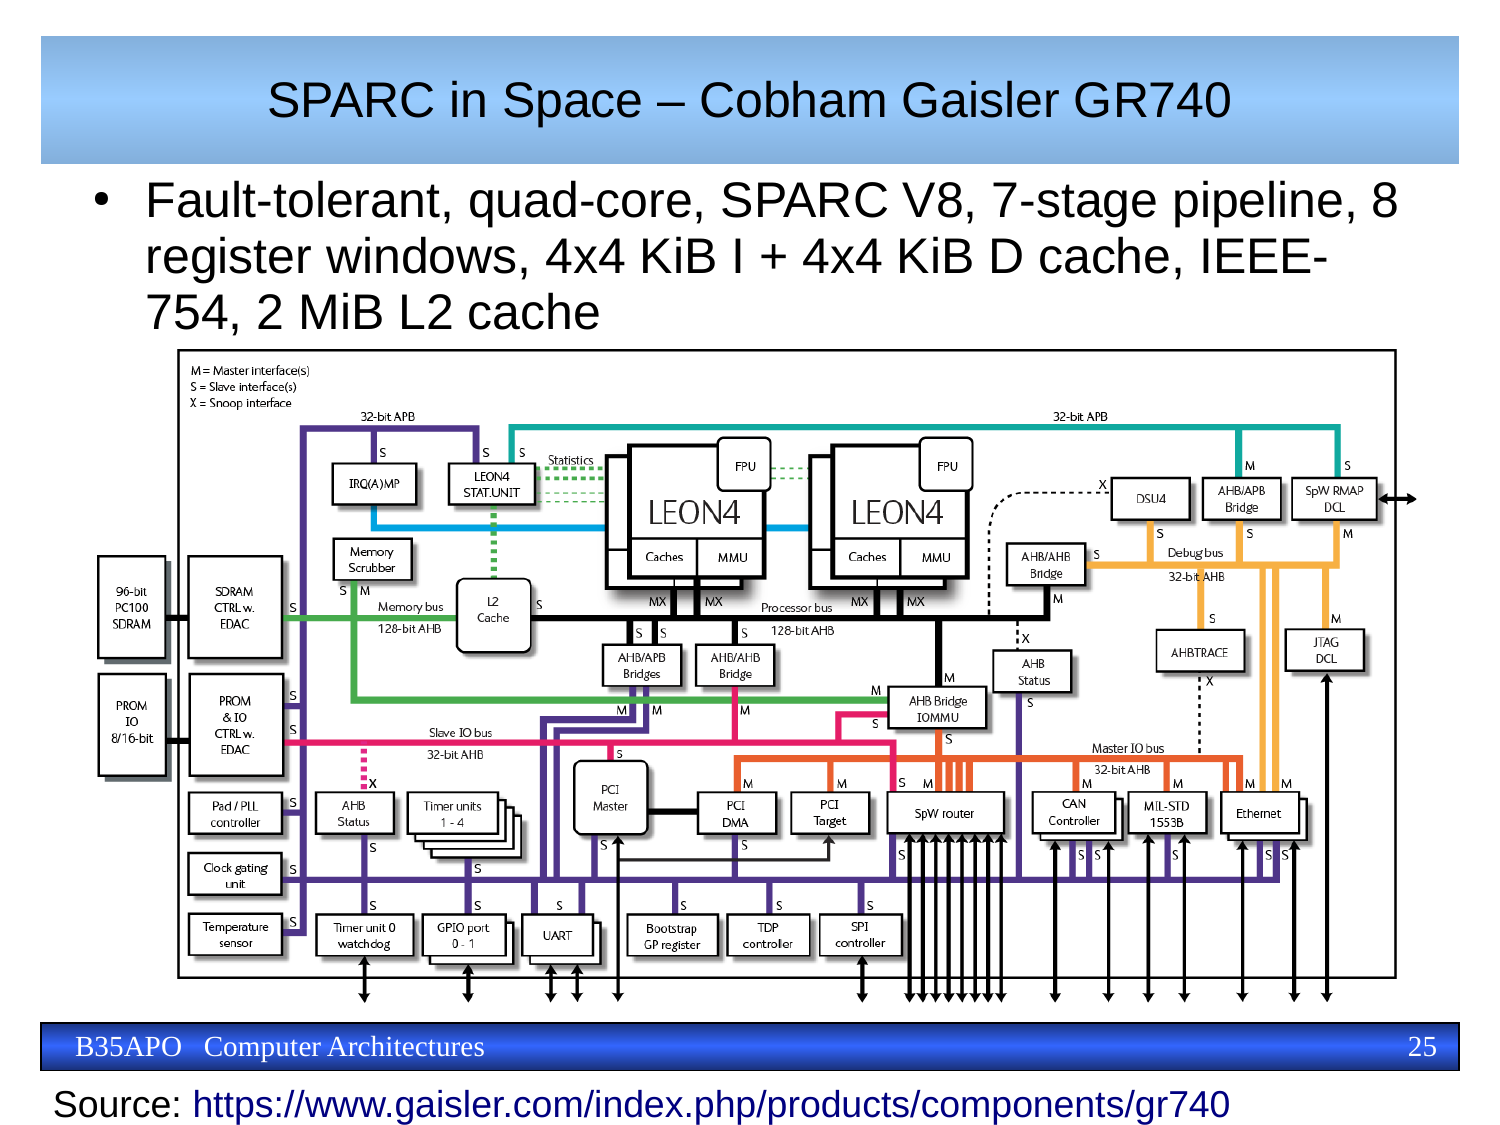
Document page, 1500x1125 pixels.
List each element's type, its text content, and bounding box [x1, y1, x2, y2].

picture [97, 349, 1426, 1013]
text_box Source: https://www.gaisler.com/index.php/products/components/gr740 [38, 1075, 1439, 1125]
list Fault-tolerant, quad-core, SPARC V8, 7-stage pipeline, 8 register windows, 4x4 KiB I + 4x4 KiB D cache, IEEE-754, 2 MiB L2 cache [75, 172, 1426, 1000]
title SPARC in Space – Cobham Gaisler GR740 [41, 36, 1459, 164]
